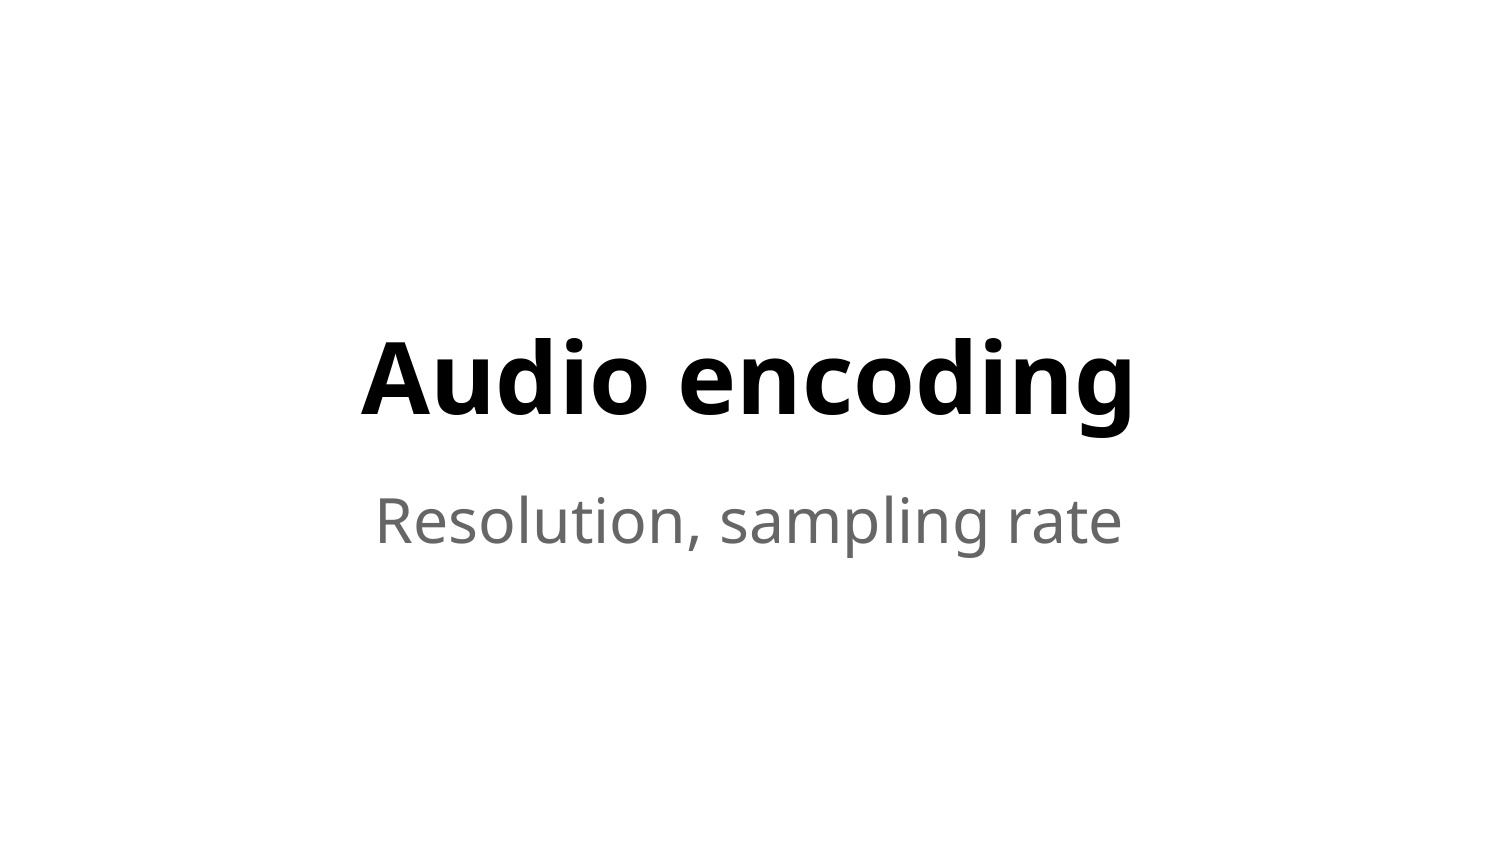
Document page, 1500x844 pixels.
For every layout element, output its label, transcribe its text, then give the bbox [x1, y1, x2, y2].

subtitle Resolution, sampling rate [112, 465, 1388, 595]
title Audio encoding [112, 259, 1388, 450]
